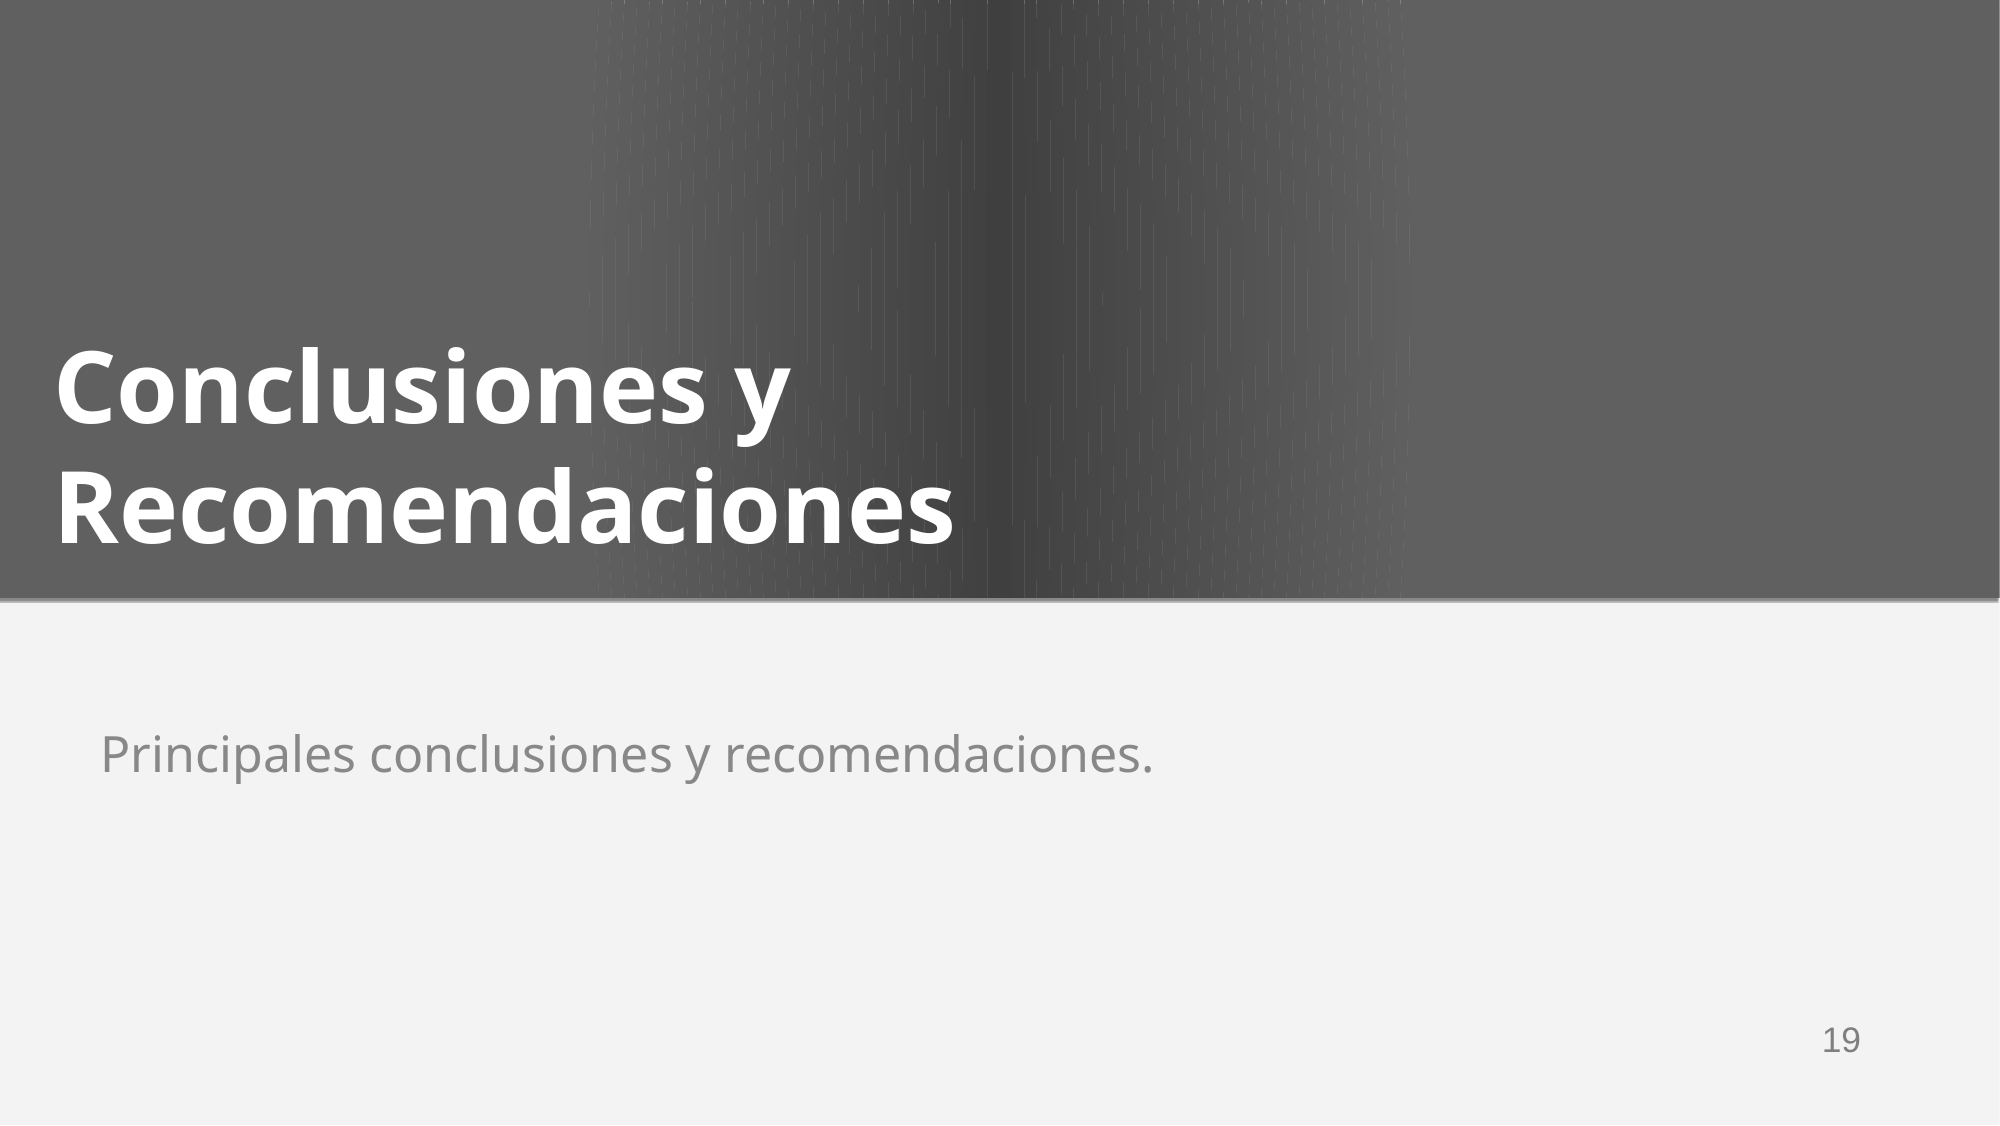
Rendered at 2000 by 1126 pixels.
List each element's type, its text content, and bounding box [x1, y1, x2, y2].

text_box [0, 0, 2000, 598]
slide_number <number> [1412, 1008, 1880, 1069]
text_box Principales conclusiones y recomendaciones. [72, 668, 1928, 806]
text_box Conclusiones y Recomendaciones [53, 327, 1697, 560]
